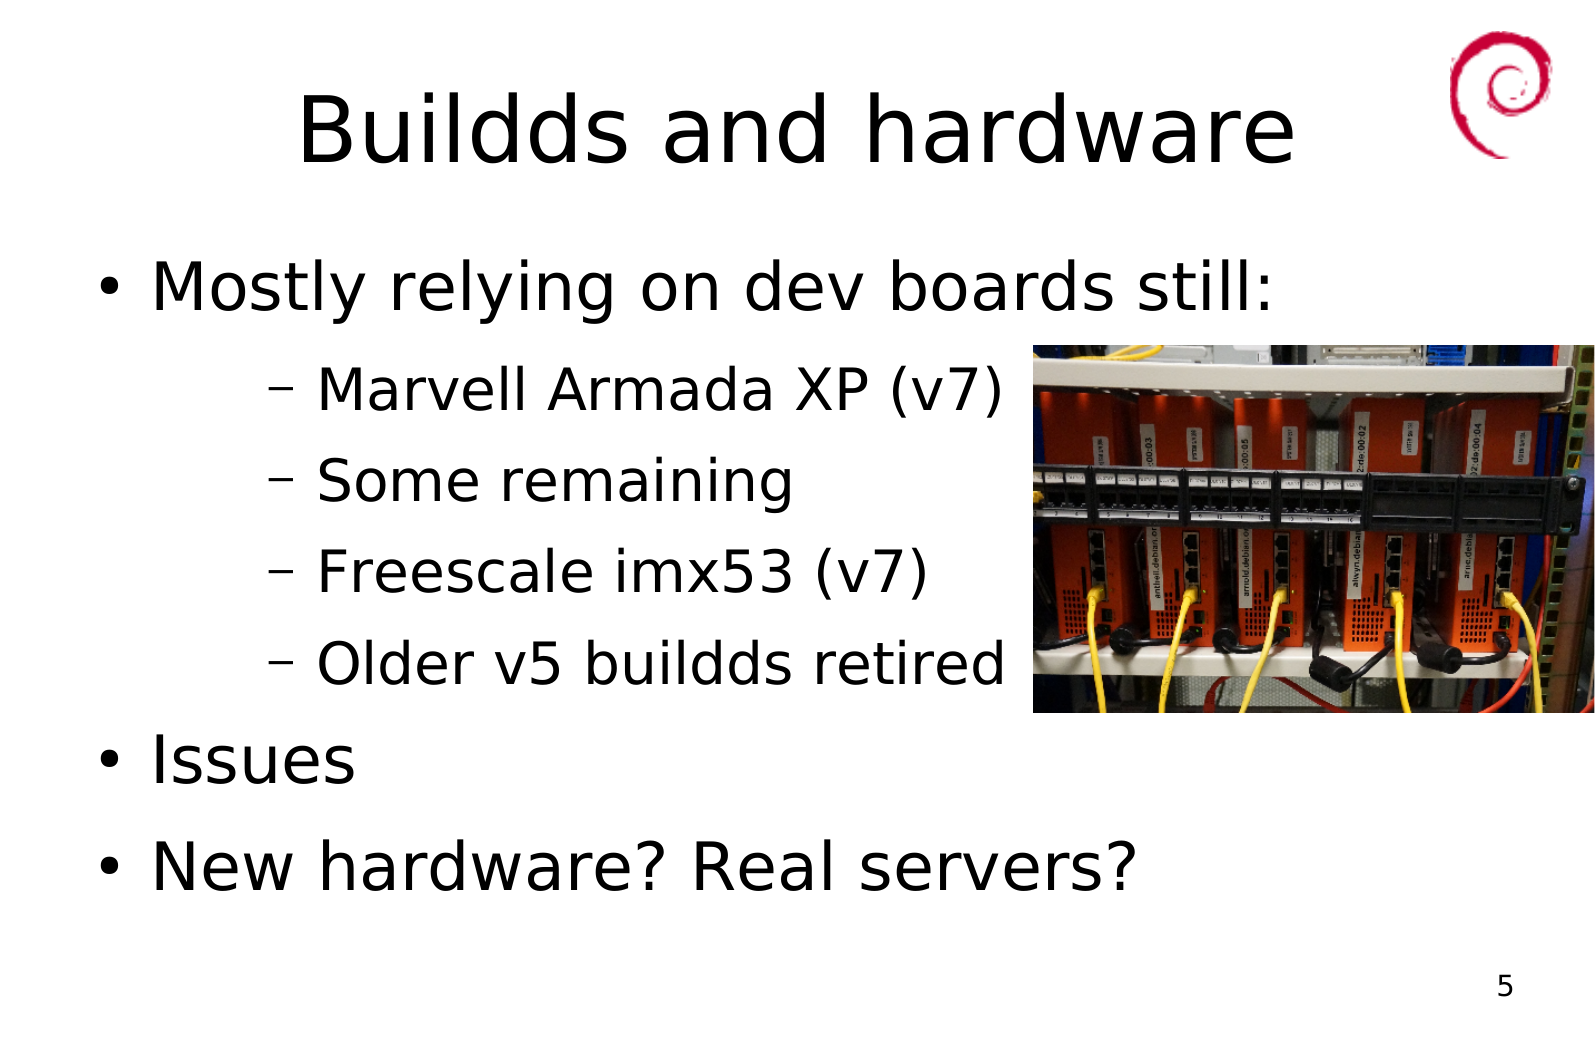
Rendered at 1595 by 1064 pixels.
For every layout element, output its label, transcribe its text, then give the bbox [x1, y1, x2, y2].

picture [1450, 31, 1555, 159]
picture [1033, 345, 1595, 713]
title Buildds and hardware [79, 49, 1515, 213]
list Mostly relying on dev boards still: Marvell Armada XP (v7) Some remaining Freescale imx53 (v7) Older v5 buildds retired Issues New hardware? Real servers? [79, 248, 1515, 936]
